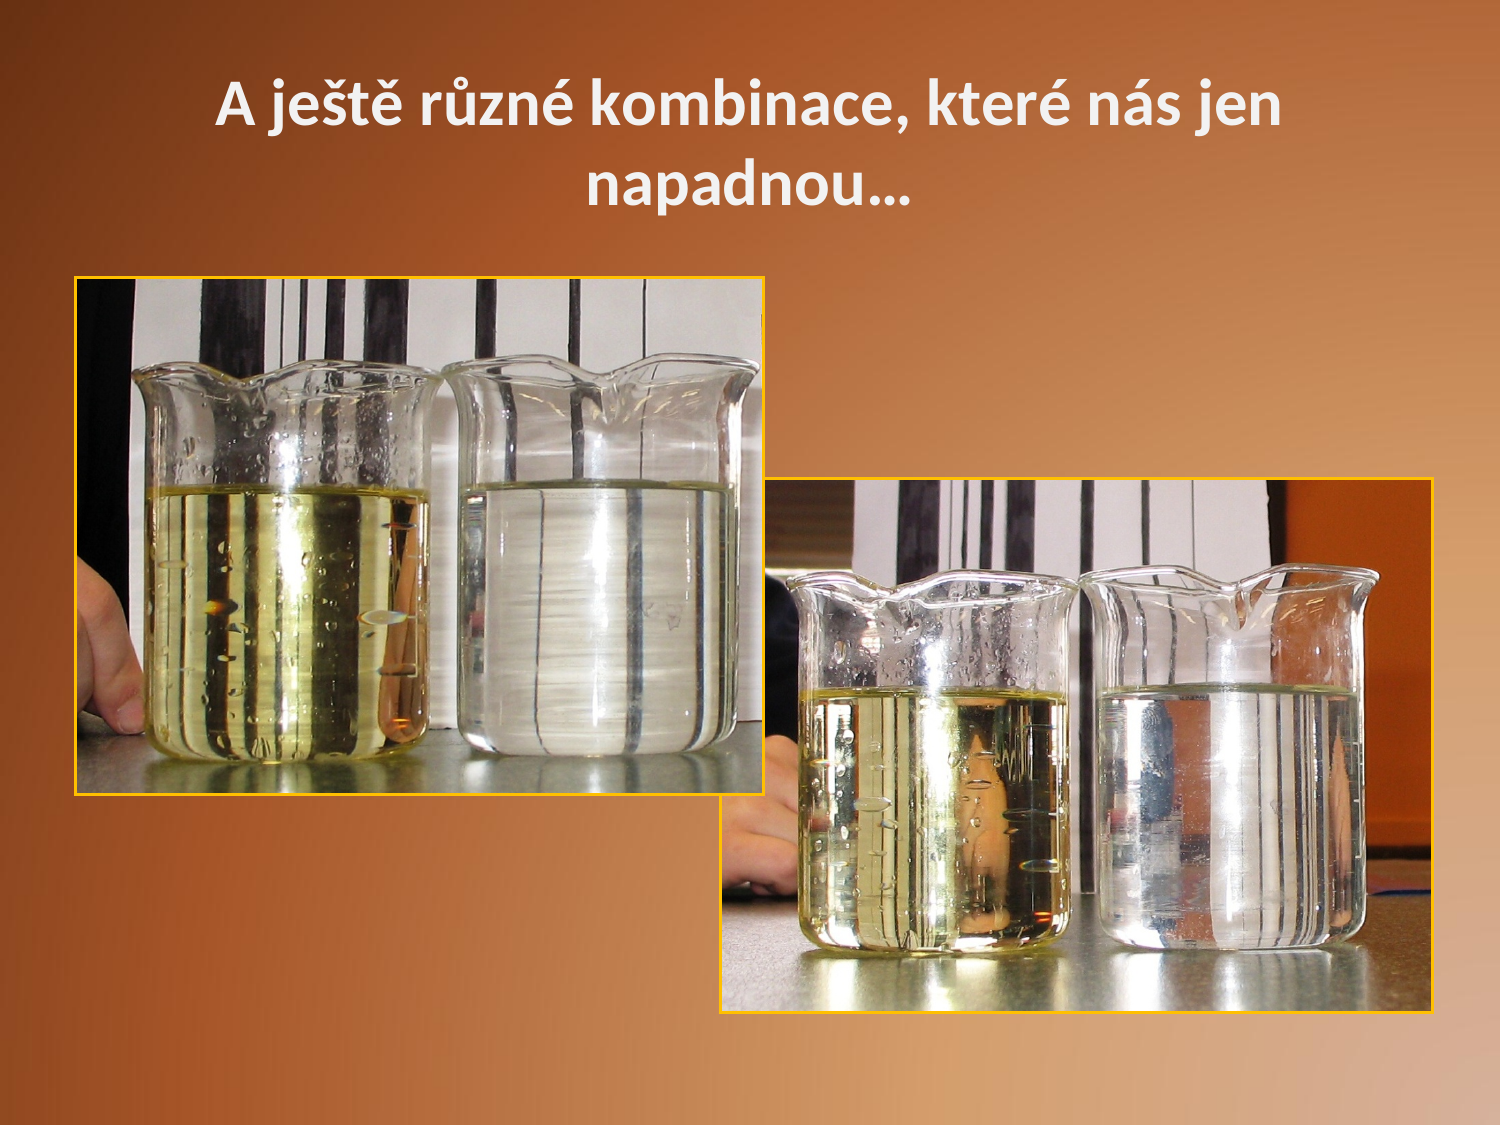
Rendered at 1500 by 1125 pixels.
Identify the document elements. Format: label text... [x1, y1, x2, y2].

title A ještě různé kombinace, které nás jen napadnou… [75, 45, 1426, 233]
picture [0, 0, 1500, 1125]
